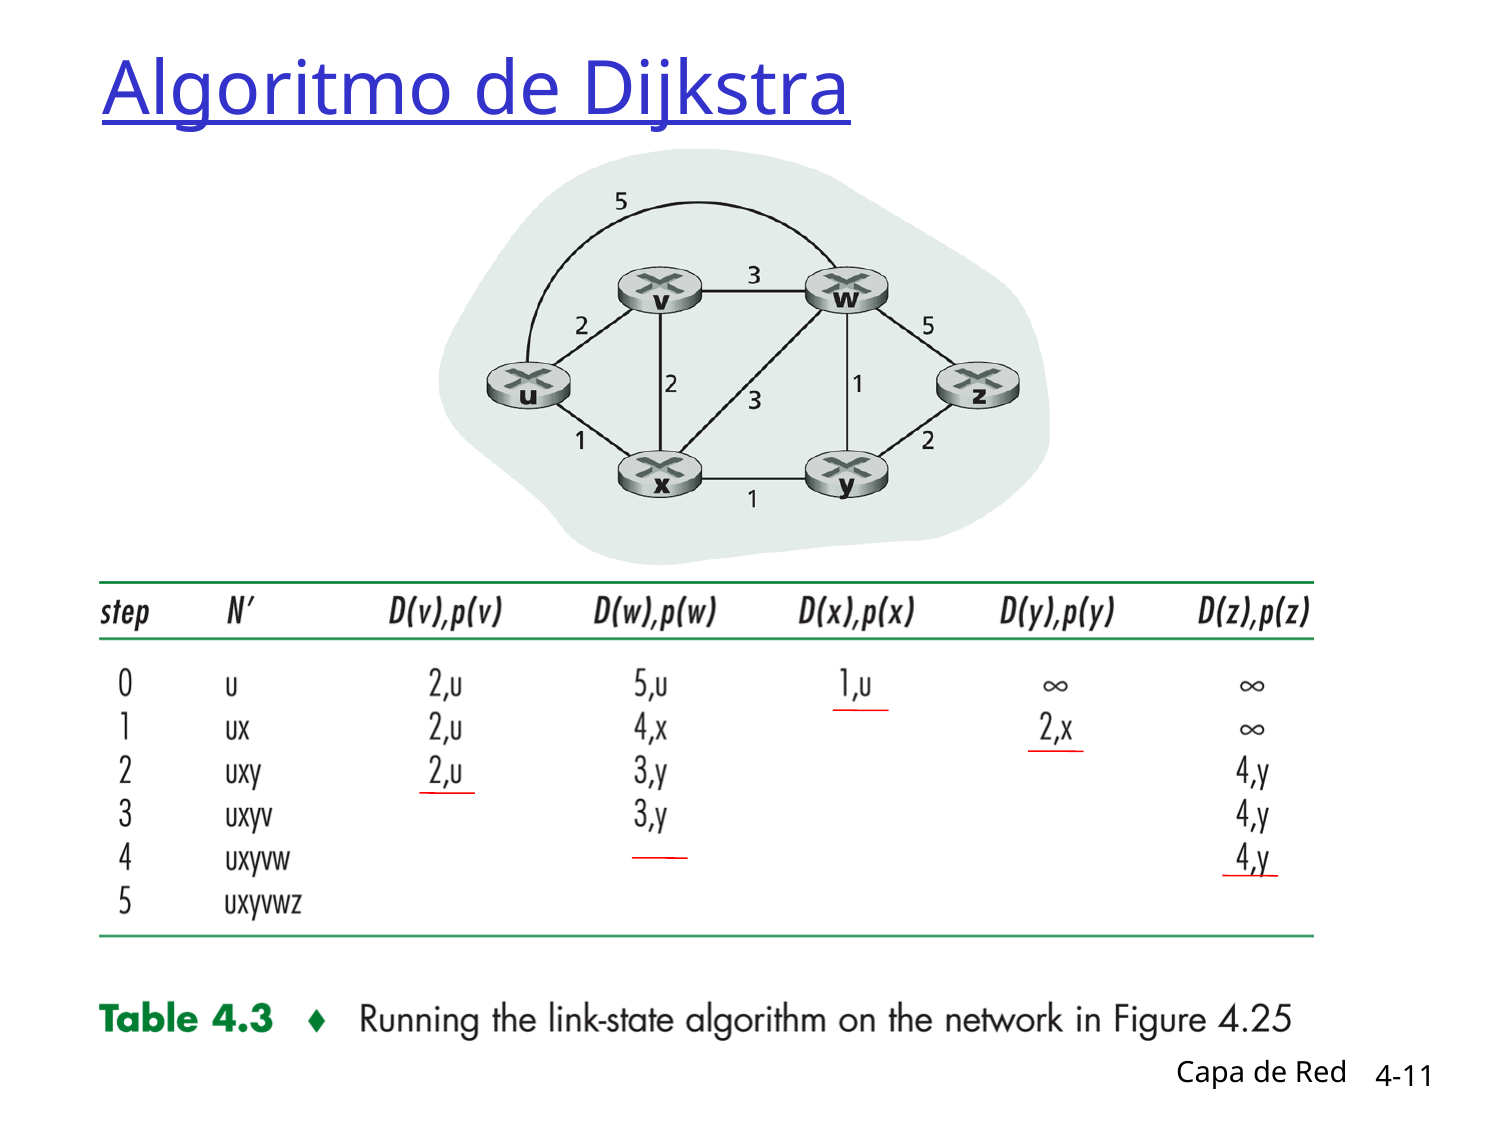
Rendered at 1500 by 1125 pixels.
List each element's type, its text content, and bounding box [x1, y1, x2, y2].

title Algoritmo de Dijkstra [87, 15, 1363, 158]
picture [99, 158, 1314, 1041]
